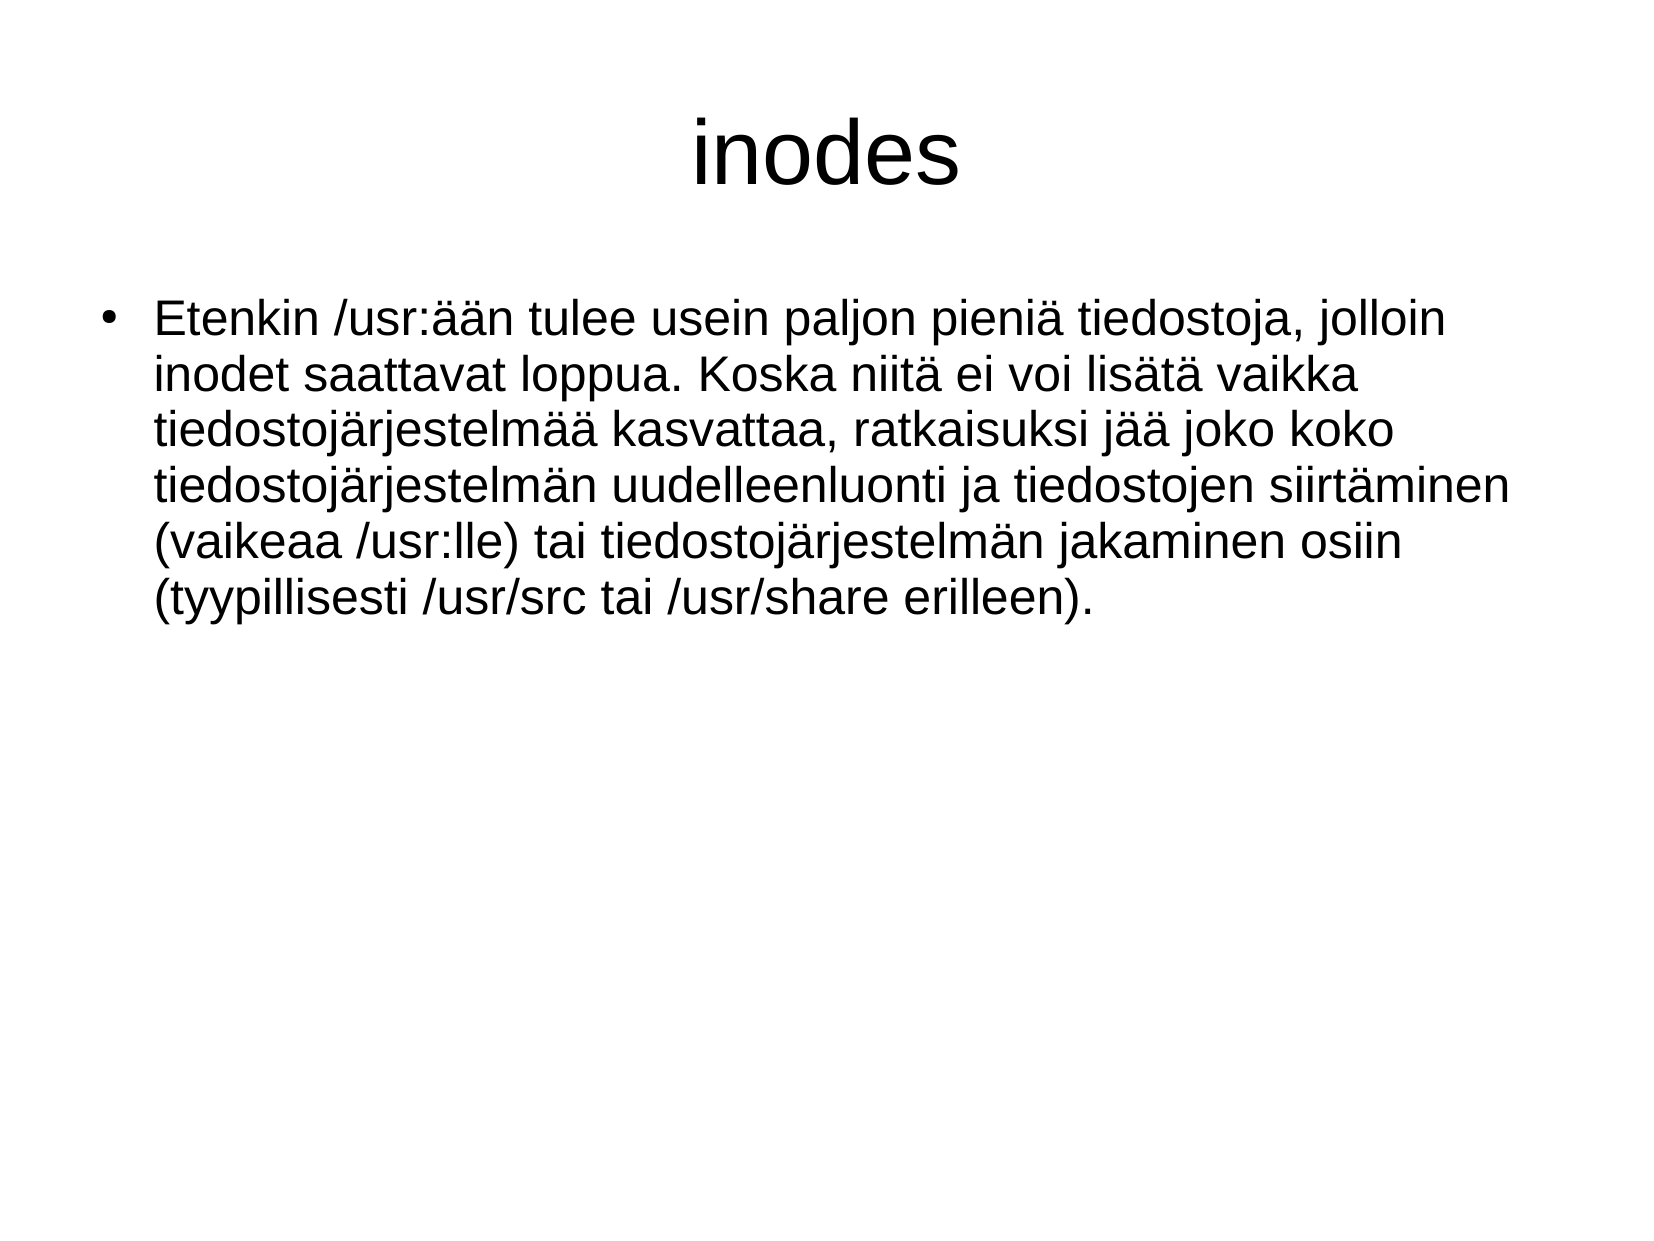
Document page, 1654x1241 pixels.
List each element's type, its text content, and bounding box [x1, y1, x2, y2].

list Etenkin /usr:ään tulee usein paljon pieniä tiedostoja, jolloin inodet saattavat loppua. Koska niitä ei voi lisätä vaikka tiedostojärjestelmää kasvattaa, ratkaisuksi jää joko koko tiedostojärjestelmän uudelleenluonti ja tiedostojen siirtäminen (vaikeaa /usr:lle) tai tiedostojärjestelmän jakaminen osiin (tyypillisesti /usr/src tai /usr/share erilleen). [82, 290, 1571, 1010]
title inodes [82, 49, 1571, 257]
